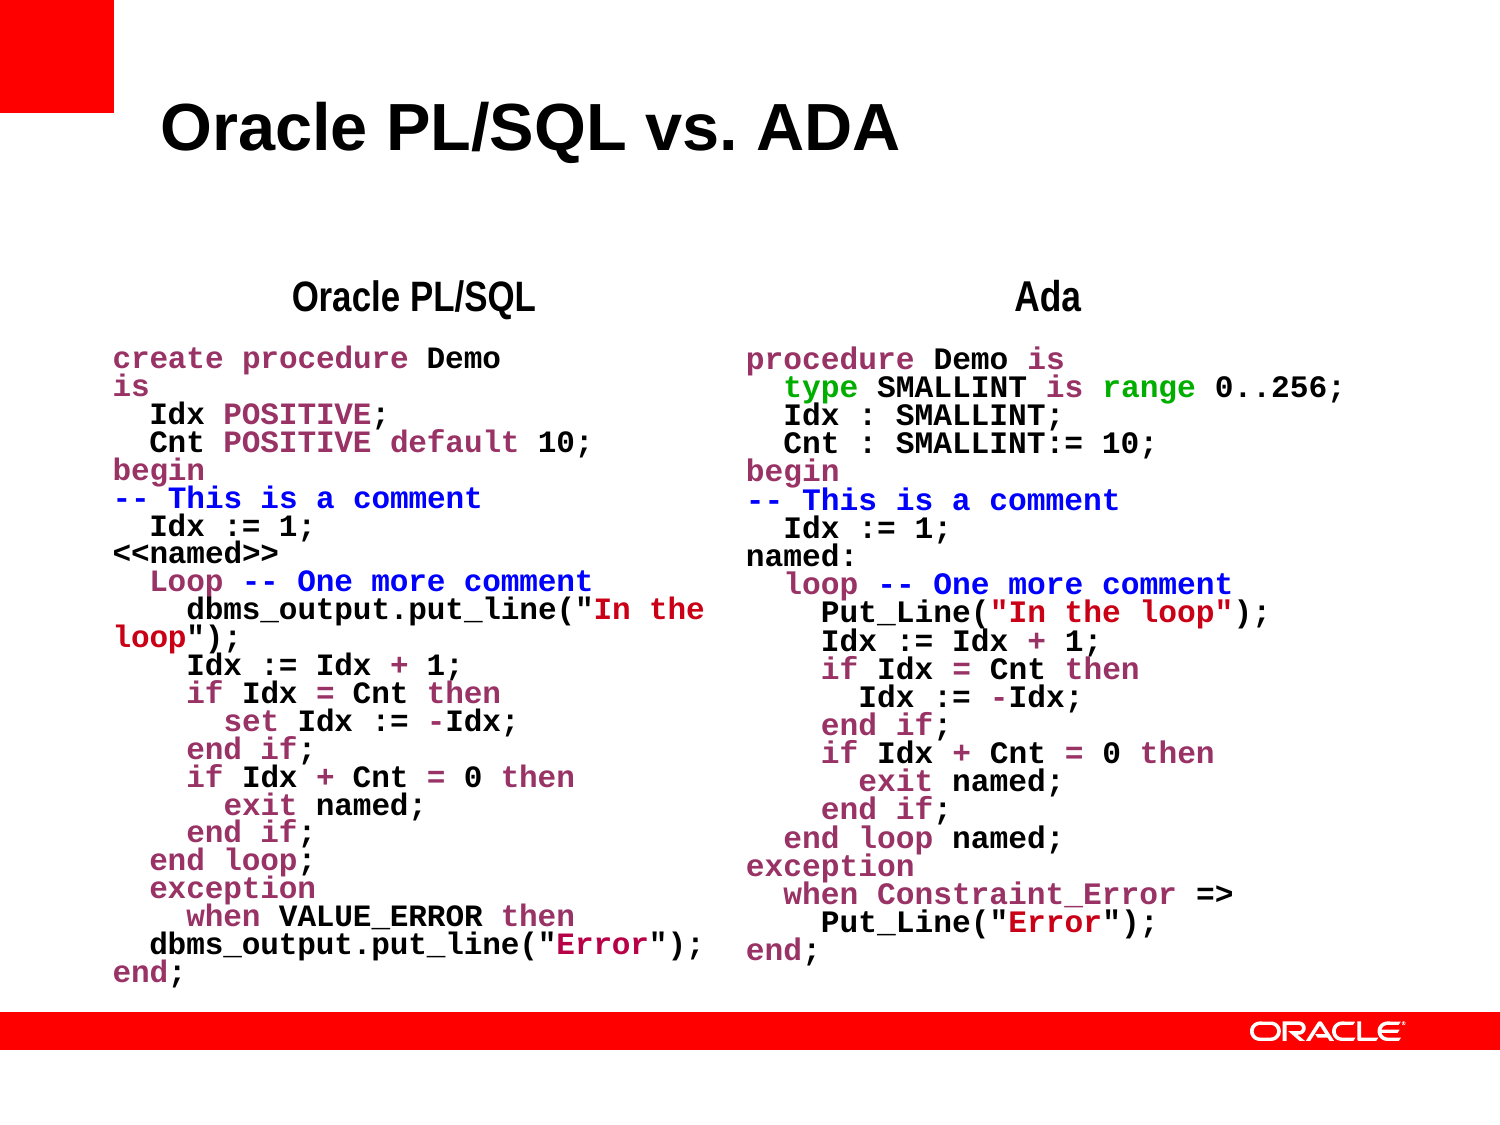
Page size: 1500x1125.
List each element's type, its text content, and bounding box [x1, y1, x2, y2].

list Oracle PL/SQL create procedure Demo is Idx POSITIVE; Cnt POSITIVE default 10; begin -- This is a comment Idx := 1; <<named>> Loop -- One more comment dbms_output.put_line("In the loop"); Idx := Idx + 1; if Idx = Cnt then set Idx := -Idx; end if; if Idx + Cnt = 0 then exit named; end if; end loop; exception when VALUE_ERROR then dbms_output.put_line("Error"); end; [112, 262, 716, 1005]
title Oracle PL/SQL vs. ADA [145, 42, 1390, 213]
picture [0, 0, 114, 113]
list Ada procedure Demo is type SMALLINT is range 0..256; Idx : SMALLINT; Cnt : SMALLINT:= 10; begin -- This is a comment Idx := 1; named: loop -- One more comment Put_Line("In the loop"); Idx := Idx + 1; if Idx = Cnt then Idx := -Idx; end if; if Idx + Cnt = 0 then exit named; end if; end loop named; exception when Constraint_Error => Put_Line("Error"); end; [745, 262, 1350, 1005]
picture [0, 1012, 1500, 1050]
